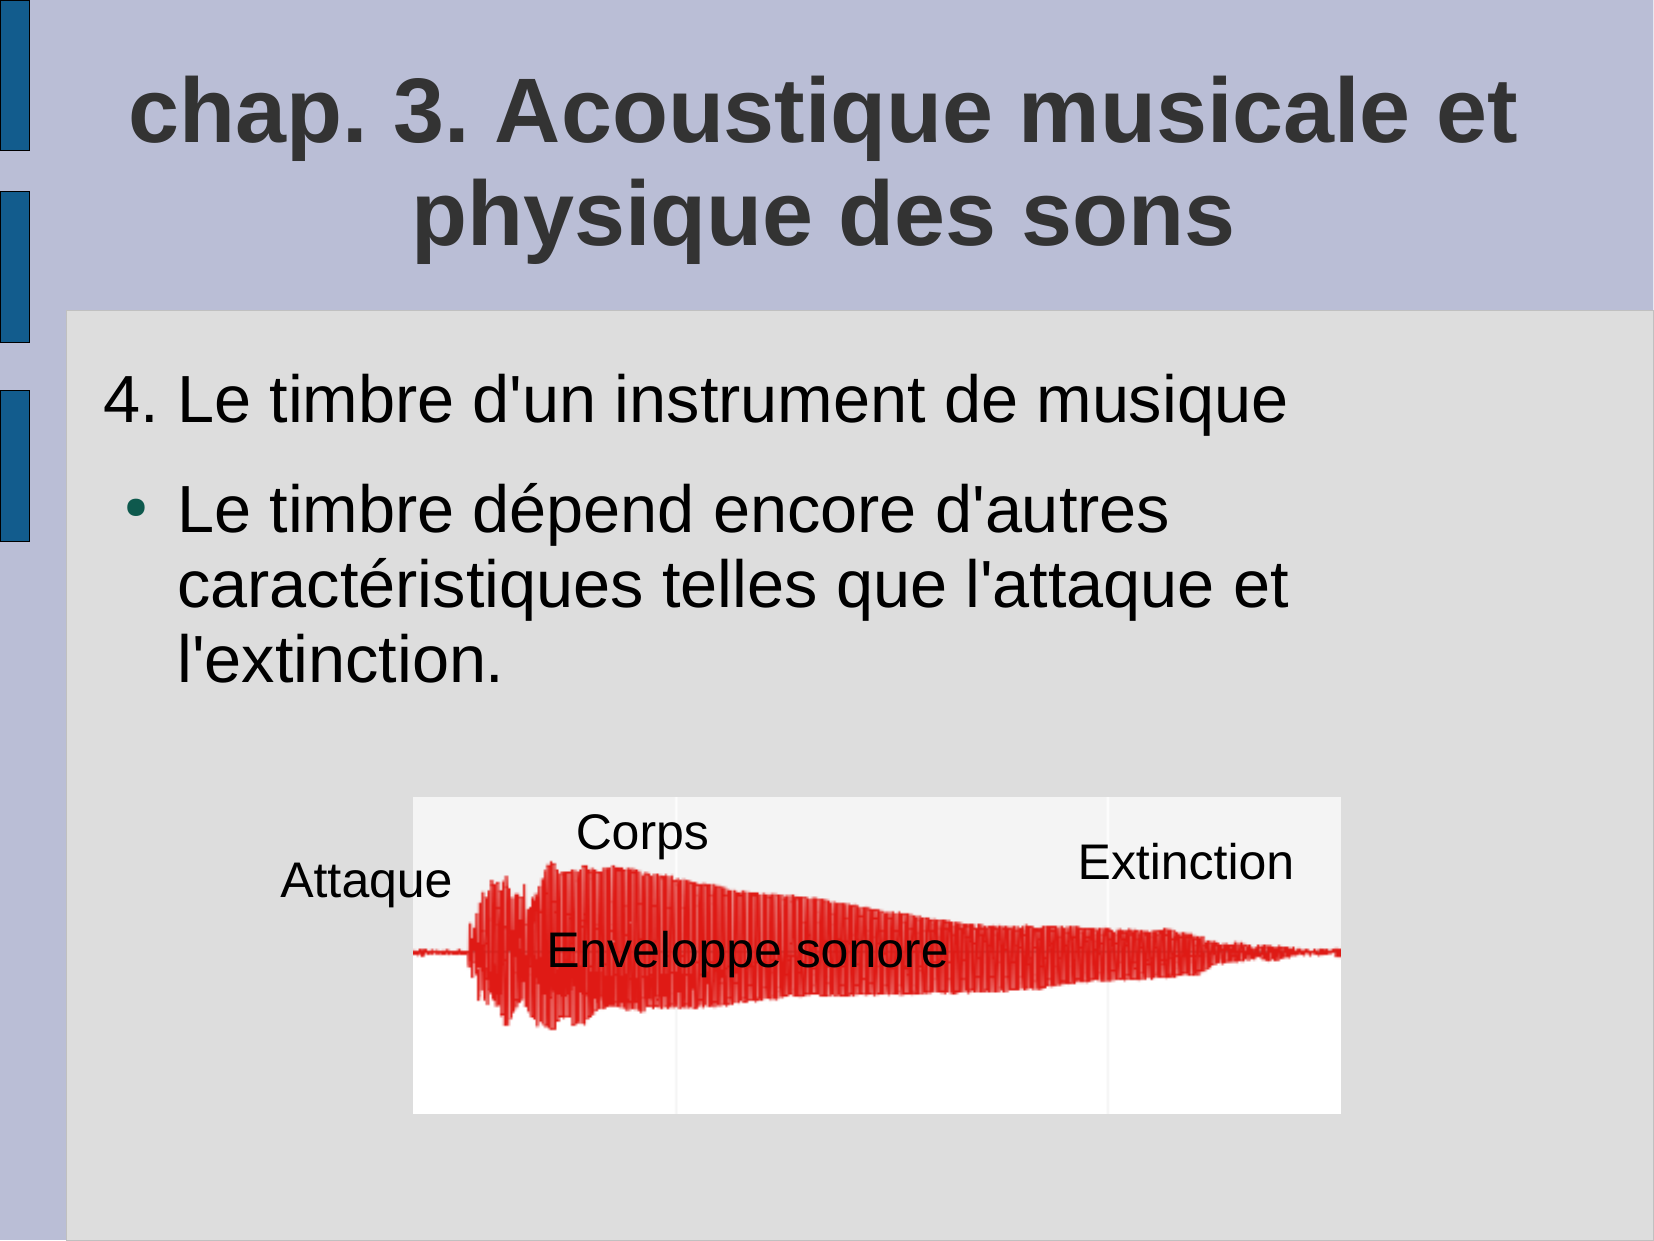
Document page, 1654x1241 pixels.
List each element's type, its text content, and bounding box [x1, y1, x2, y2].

text_box Enveloppe sonore [531, 915, 975, 986]
picture [413, 797, 1341, 1114]
text_box Attaque [265, 844, 473, 916]
text_box Corps [561, 797, 768, 868]
title chap. 3. Acoustique musicale et physique des sons [118, 58, 1531, 266]
list Le timbre dépend encore d'autres caractéristiques telles que l'attaque et l'extinction. [106, 472, 1595, 827]
text_box 4. Le timbre d'un instrument de musique [88, 354, 1565, 444]
text_box Extinction [1062, 826, 1388, 898]
